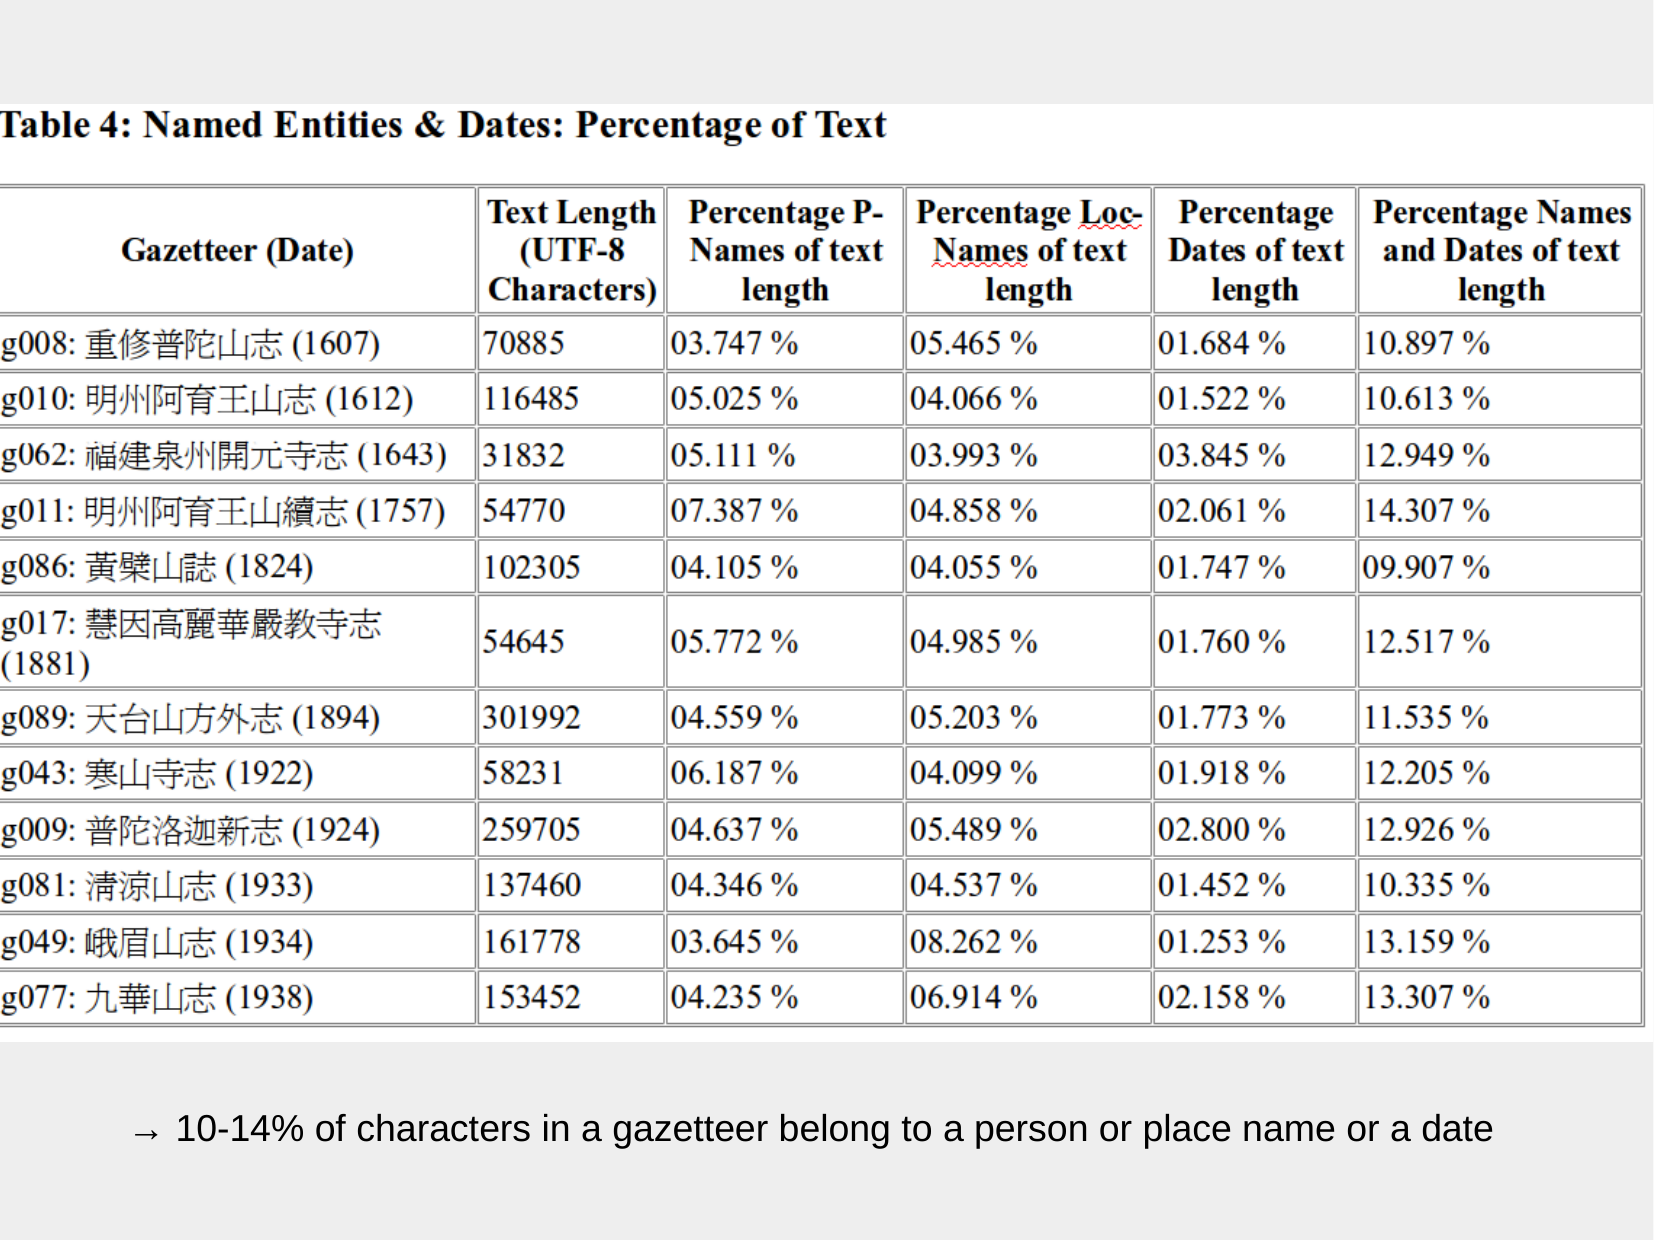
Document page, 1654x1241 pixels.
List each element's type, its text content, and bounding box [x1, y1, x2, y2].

picture [0, 104, 1654, 1042]
text_box → 10-14% of characters in a gazetteer belong to a person or place name or a date [112, 1099, 1540, 1157]
